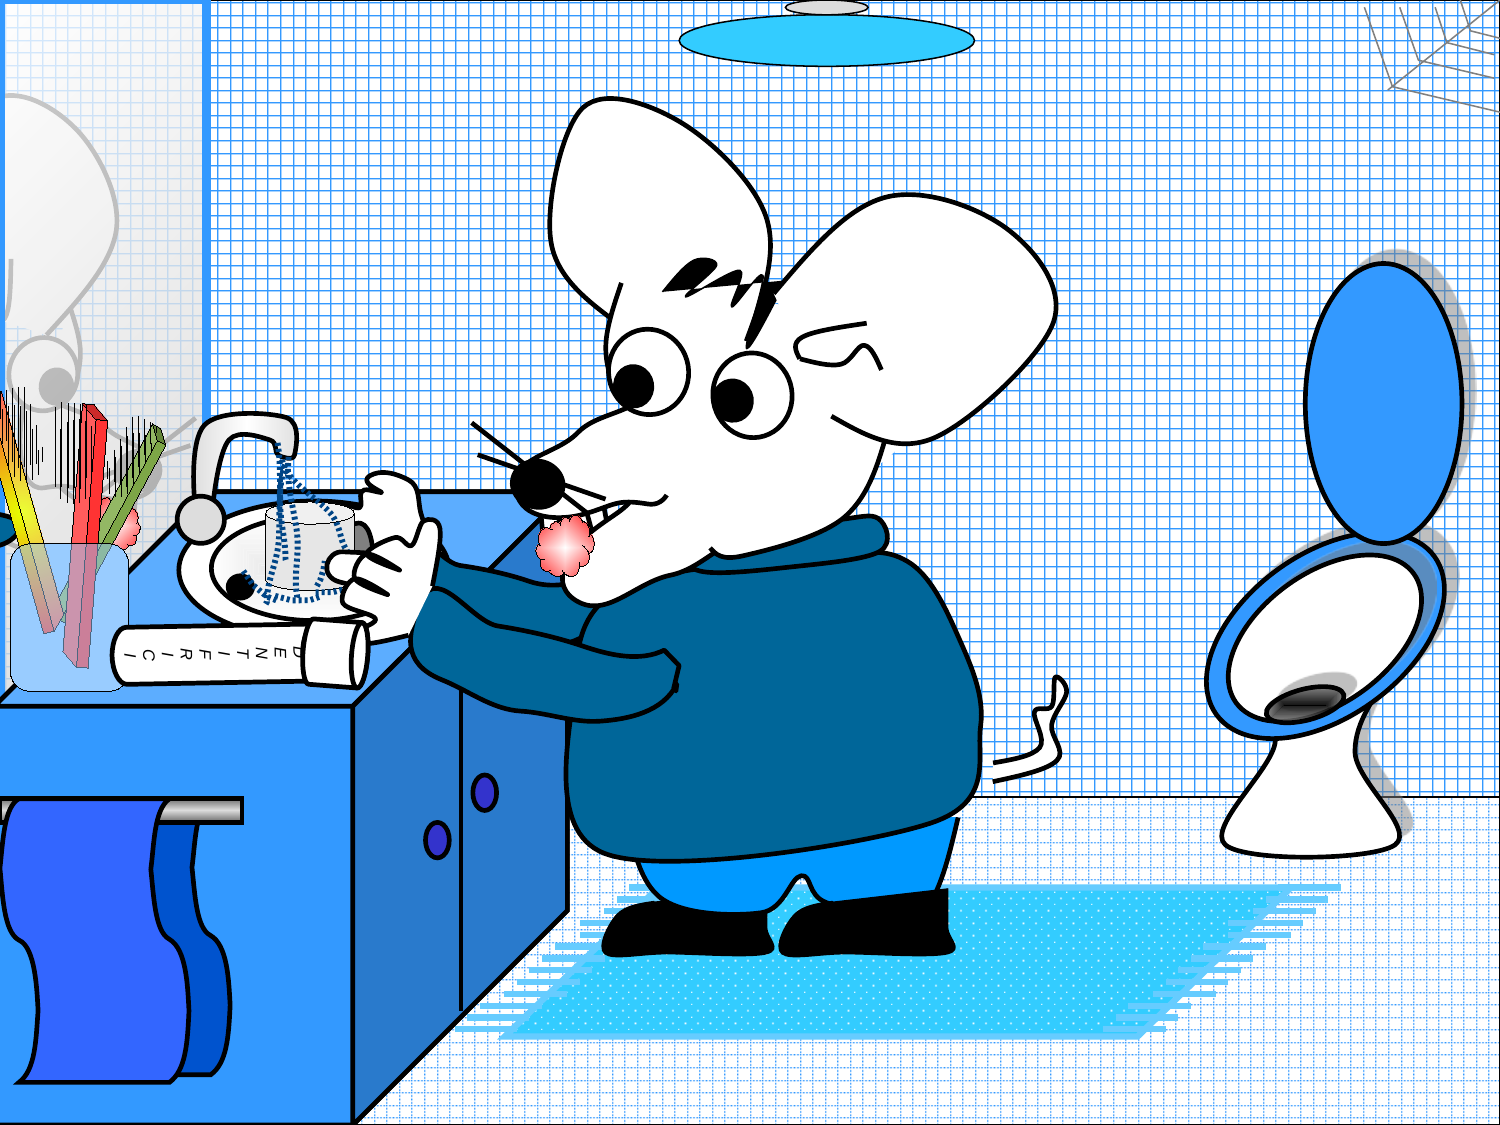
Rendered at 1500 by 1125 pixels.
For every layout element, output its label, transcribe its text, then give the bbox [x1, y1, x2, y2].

text_box [1396, 28, 1500, 111]
text_box [1462, 0, 1497, 23]
text_box D E N T I F R I C I [112, 624, 308, 685]
text_box [0, 0, 1500, 1125]
text_box [1471, 2, 1500, 37]
